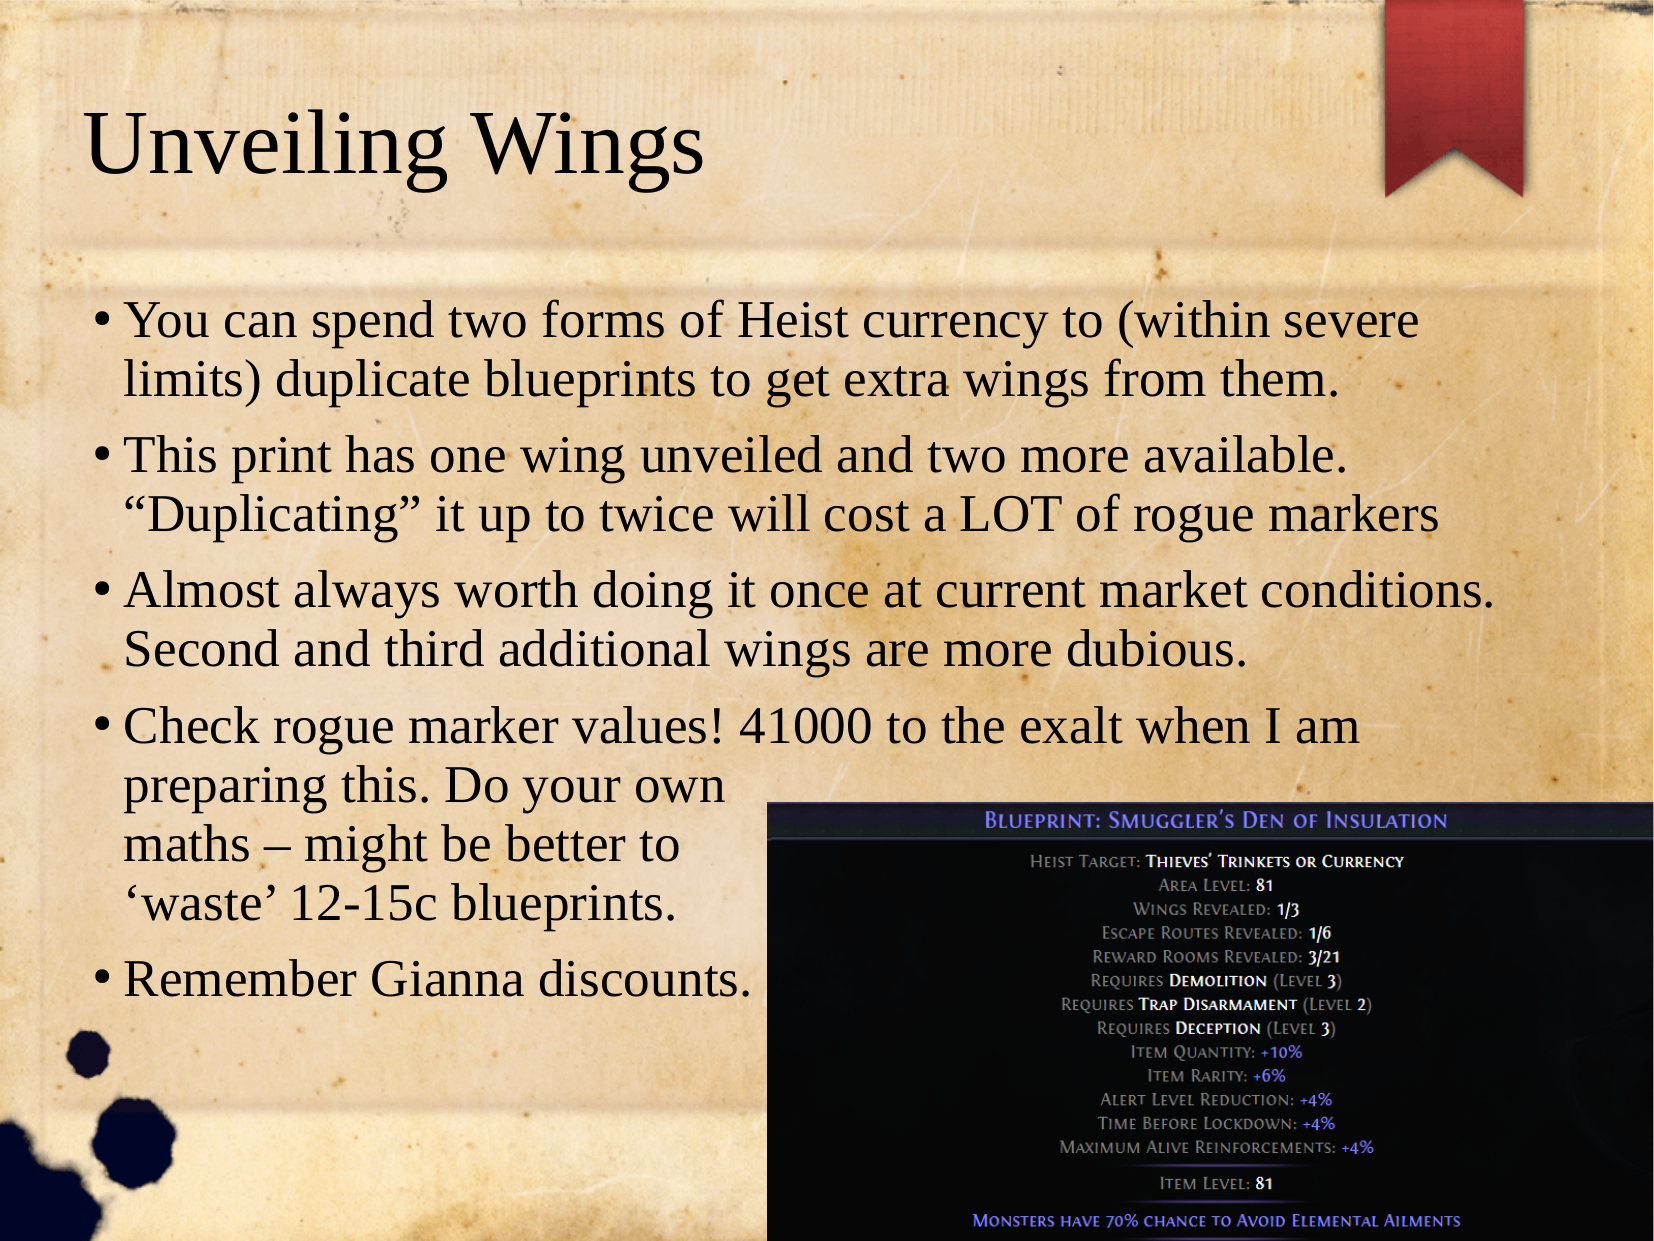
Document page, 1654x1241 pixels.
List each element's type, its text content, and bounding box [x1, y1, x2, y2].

list You can spend two forms of Heist currency to (within severe limits) duplicate blueprints to get extra wings from them. This print has one wing unveiled and two more available. “Duplicating” it up to twice will cost a LOT of rogue markers Almost always worth doing it once at current market conditions. Second and third additional wings are more dubious. Check rogue marker values! 41000 to the exalt when I am preparing this. Do your own maths – might be better to ‘waste’ 12-15c blueprints. Remember Gianna discounts. [82, 290, 1538, 1010]
picture [0, 0, 1654, 1241]
title Unveiling Wings [82, 49, 1347, 237]
